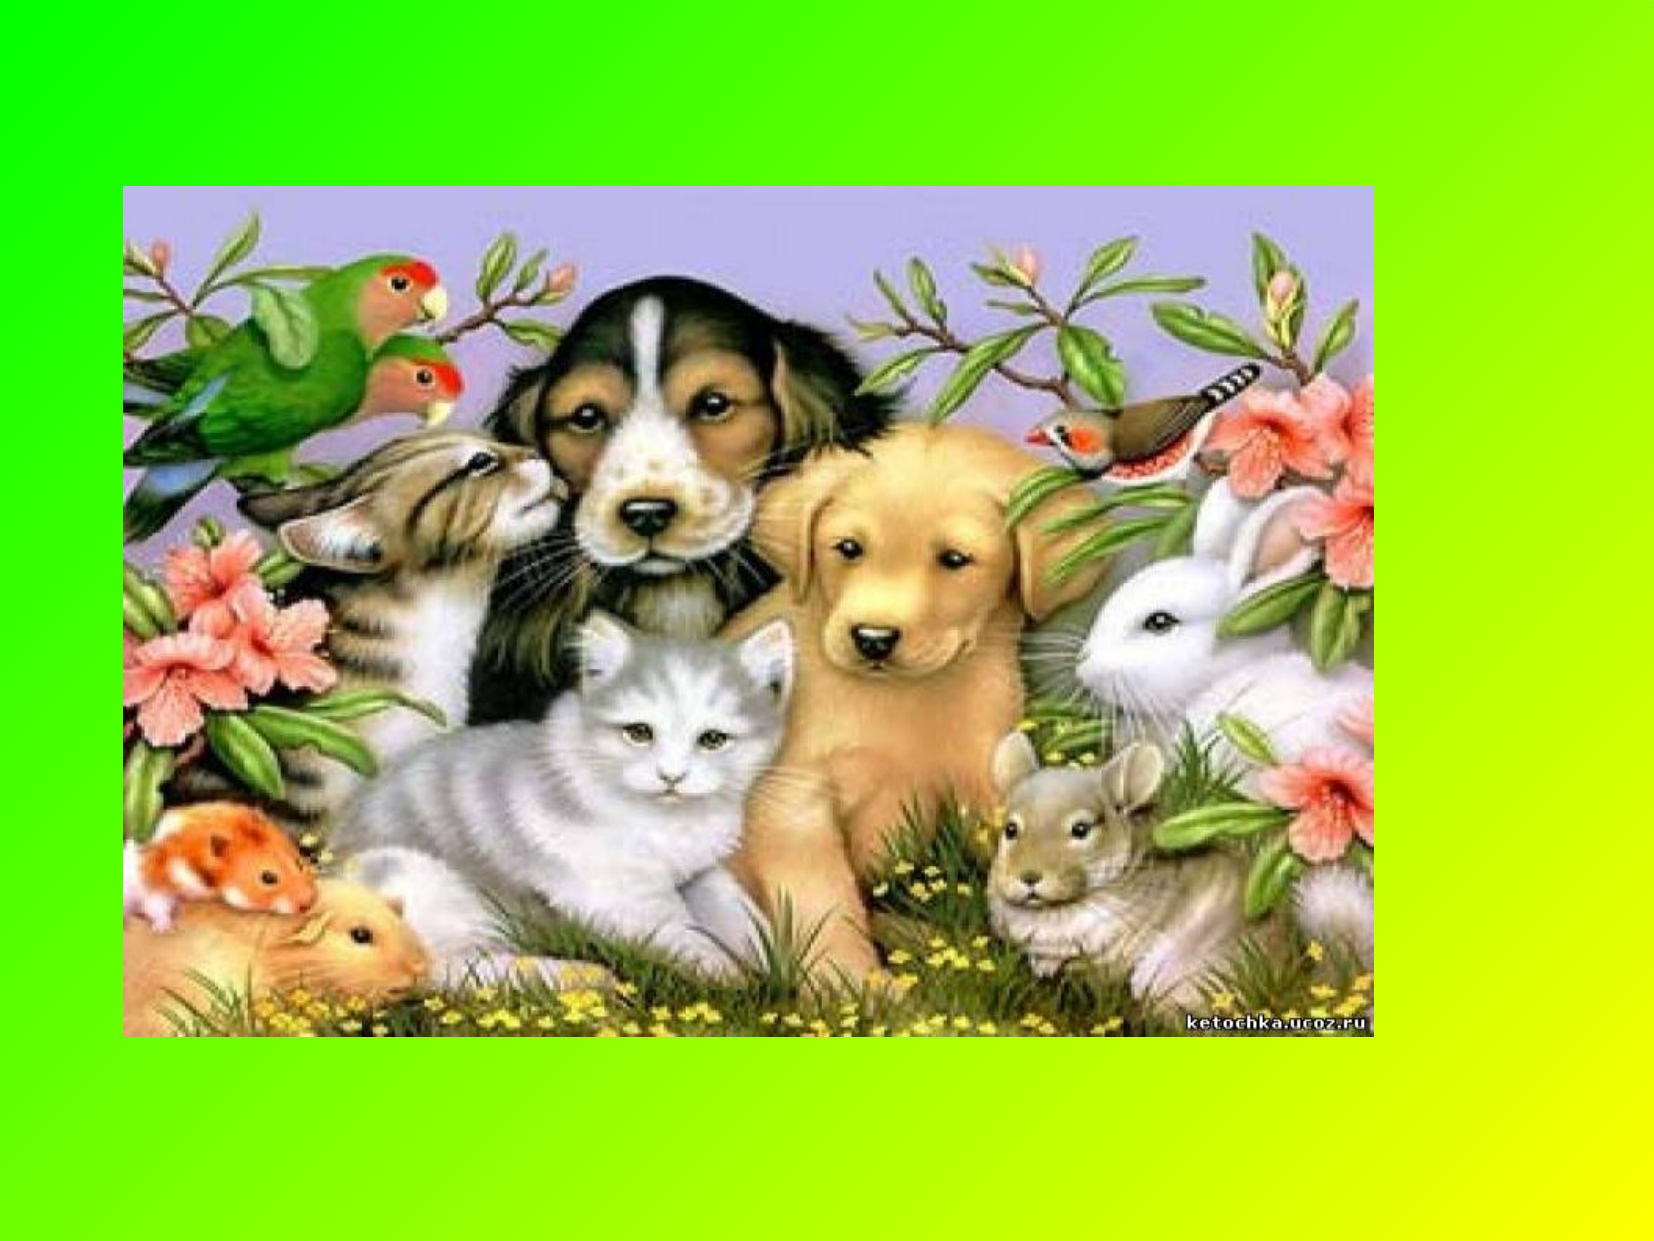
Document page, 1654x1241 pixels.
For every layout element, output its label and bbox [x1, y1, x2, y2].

picture [123, 186, 1374, 1037]
